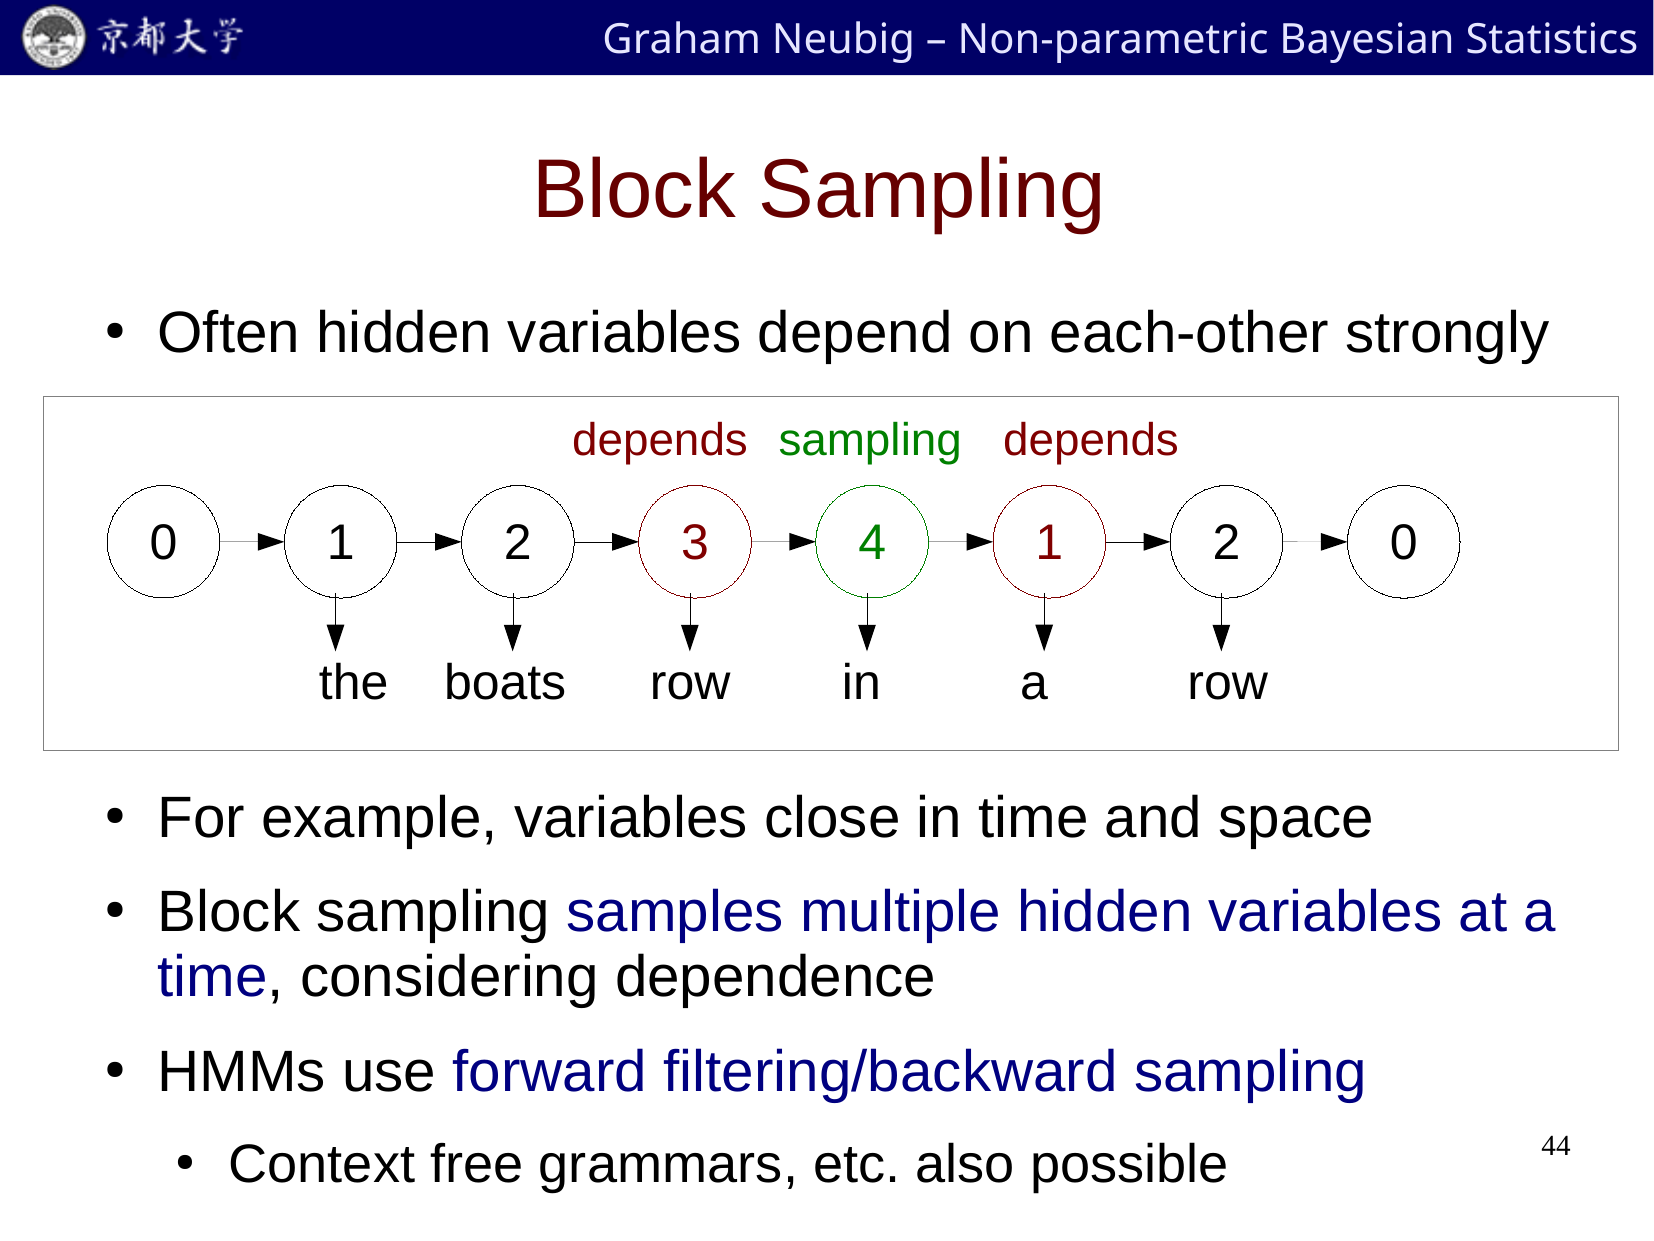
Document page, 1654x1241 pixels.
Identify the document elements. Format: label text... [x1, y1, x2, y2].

text_box 3 [638, 485, 752, 599]
text_box 4 [815, 485, 929, 598]
text_box 1 [284, 485, 397, 599]
text_box 0 [1347, 485, 1461, 599]
title Block Sampling [75, 100, 1564, 277]
picture [0, 0, 247, 70]
text_box 0 [107, 485, 220, 598]
text_box sampling [763, 406, 978, 473]
text_box the boats row in a row [286, 647, 1313, 718]
text_box 2 [461, 485, 575, 599]
text_box depends [988, 406, 1194, 473]
list Often hidden variables depend on each-other strongly For example, variables close in time and space Block sampling samples multiple hidden variables at a time, considering dependence HMMs use forward filtering/backward sampling Context free grammars, etc. also possible [86, 397, 1576, 750]
text_box 1 [993, 485, 1106, 599]
list Often hidden variables depend on each-other strongly For example, variables close in time and space Block sampling samples multiple hidden variables at a time, considering dependence HMMs use forward filtering/backward sampling Context free grammars, etc. also possible [86, 751, 1576, 1194]
text_box depends [557, 406, 763, 473]
list Often hidden variables depend on each-other strongly For example, variables close in time and space Block sampling samples multiple hidden variables at a time, considering dependence HMMs use forward filtering/backward sampling Context free grammars, etc. also possible [86, 300, 1576, 396]
text_box 2 [1170, 485, 1283, 599]
